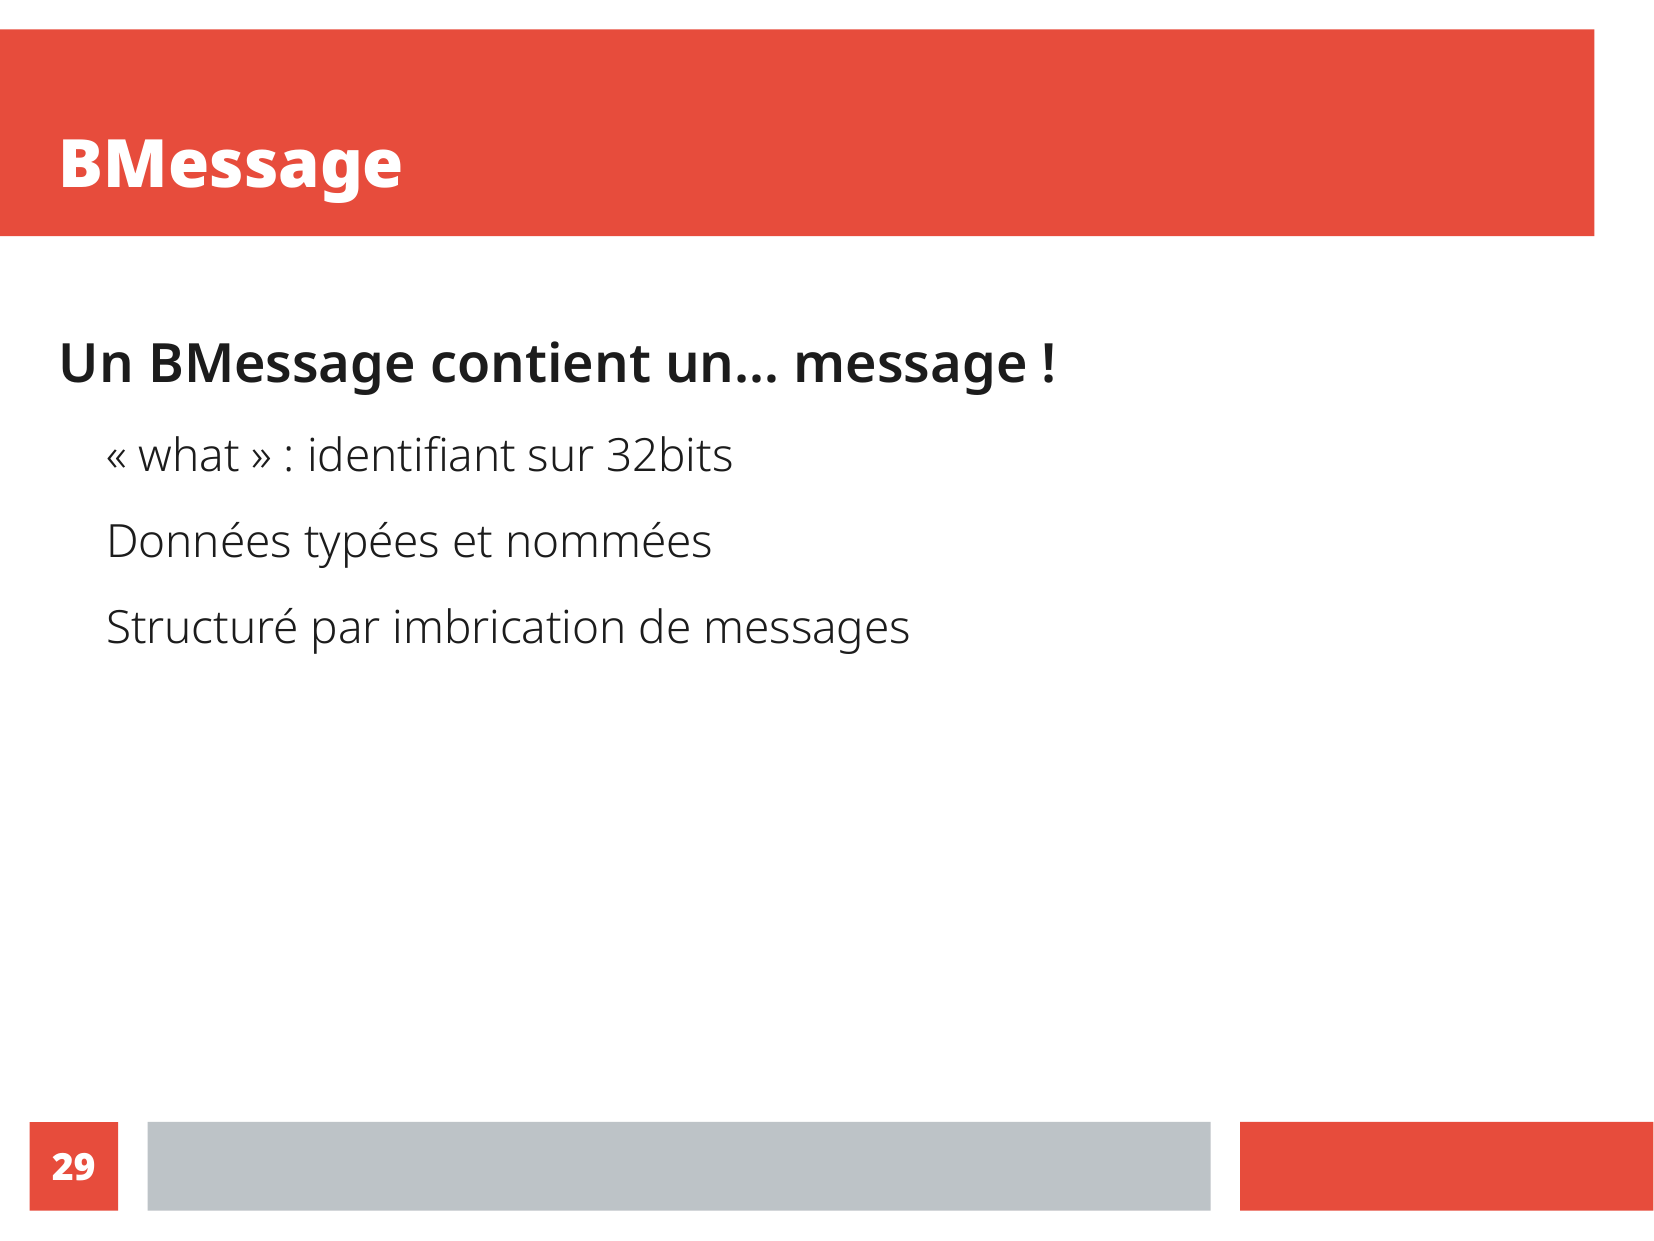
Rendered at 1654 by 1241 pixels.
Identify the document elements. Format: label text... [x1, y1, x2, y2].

title BMessage [59, 59, 1595, 207]
list Un BMessage contient un… message ! « what » : identifiant sur 32bits Données typées et nommées Structuré par imbrication de messages [59, 324, 1565, 1093]
